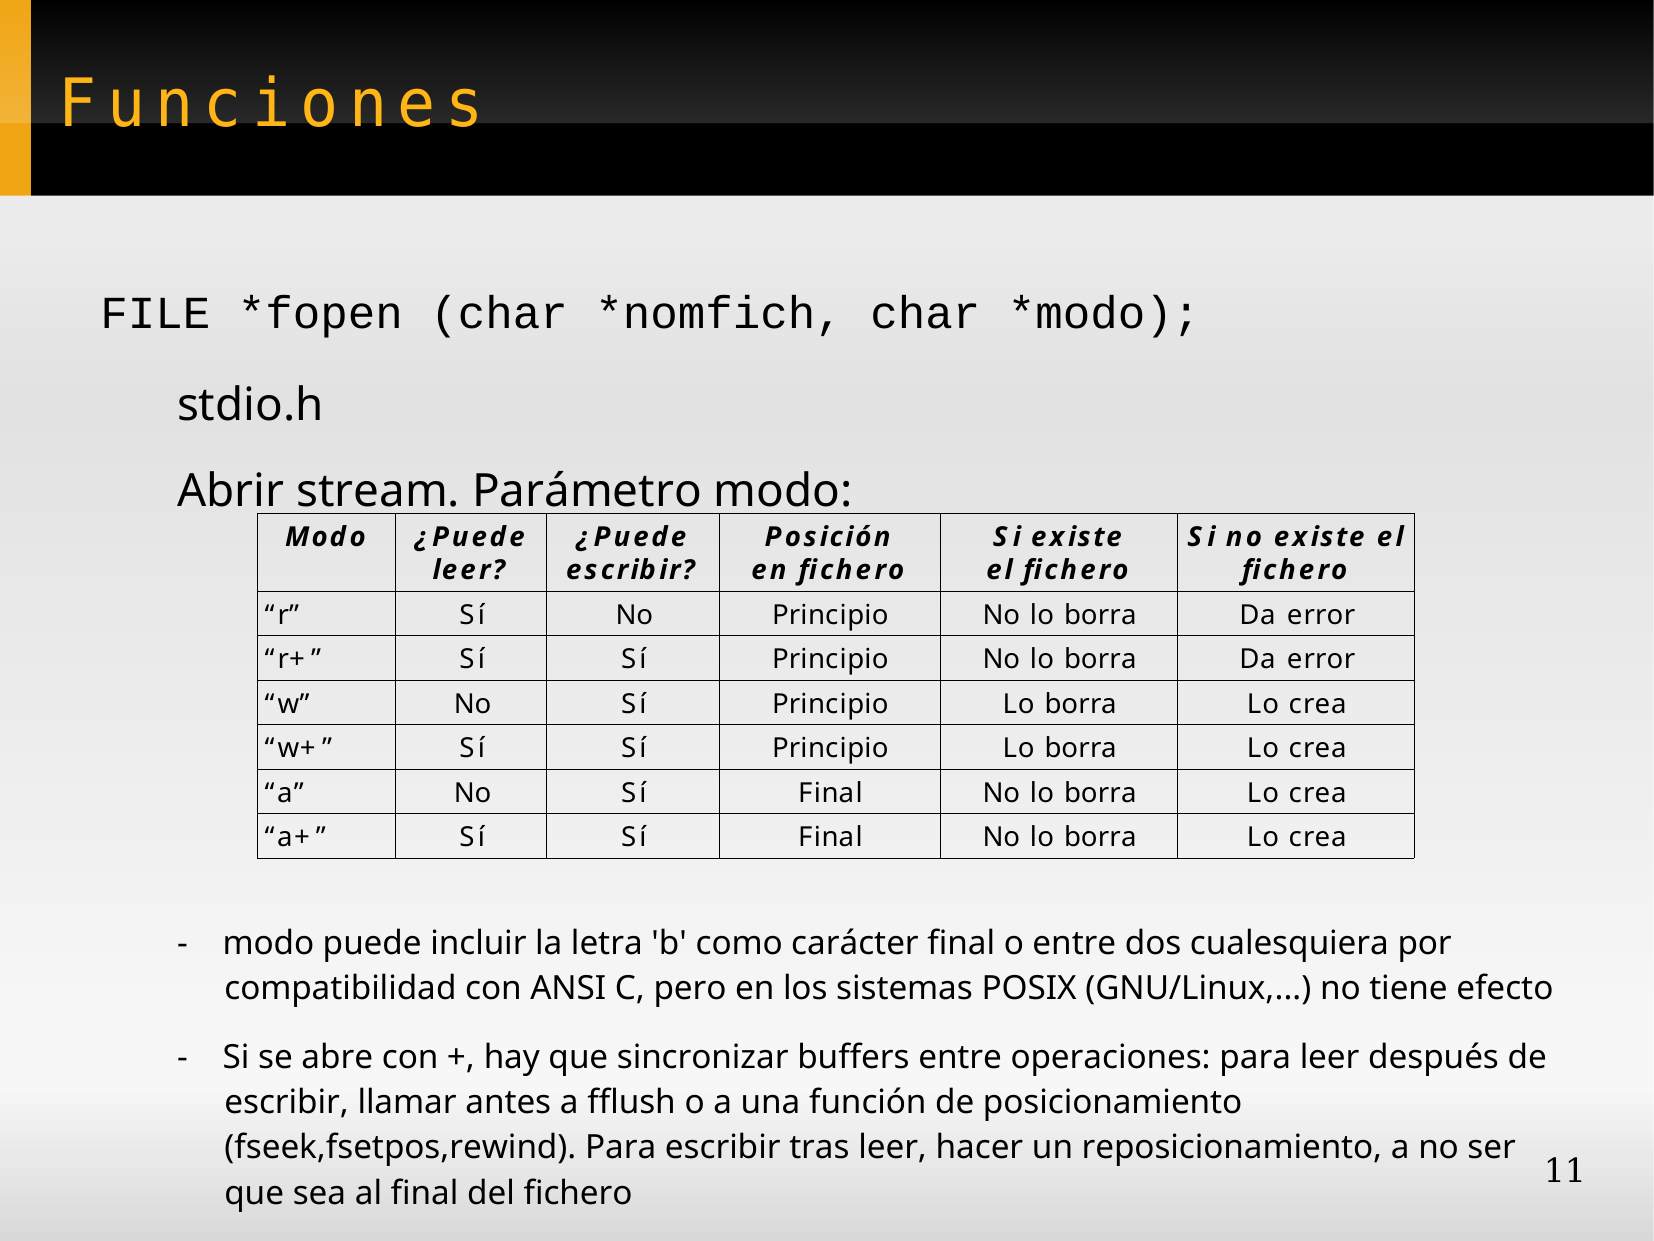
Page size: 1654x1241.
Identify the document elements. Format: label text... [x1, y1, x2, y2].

chart [199, 513, 1448, 886]
title Funciones [59, 29, 1506, 178]
list FILE *fopen (char *nomfich, char *modo); stdio.h Abrir stream. Parámetro modo: - modo puede incluir la letra 'b' como carácter final o entre dos cualesquiera por compatibilidad con ANSI C, pero en los sistemas POSIX (GNU/Linux,...) no tiene efecto - Si se abre con +, hay que sincronizar buffers entre operaciones: para leer después de escribir, llamar antes a fflush o a una función de posicionamiento (fseek,fsetpos,rewind). Para escribir tras leer, hacer un reposicionamiento, a no ser que sea al final del fichero Valor de retorno: en caso de error, devuelve NULL [82, 290, 1571, 1197]
picture [0, 0, 1654, 1241]
